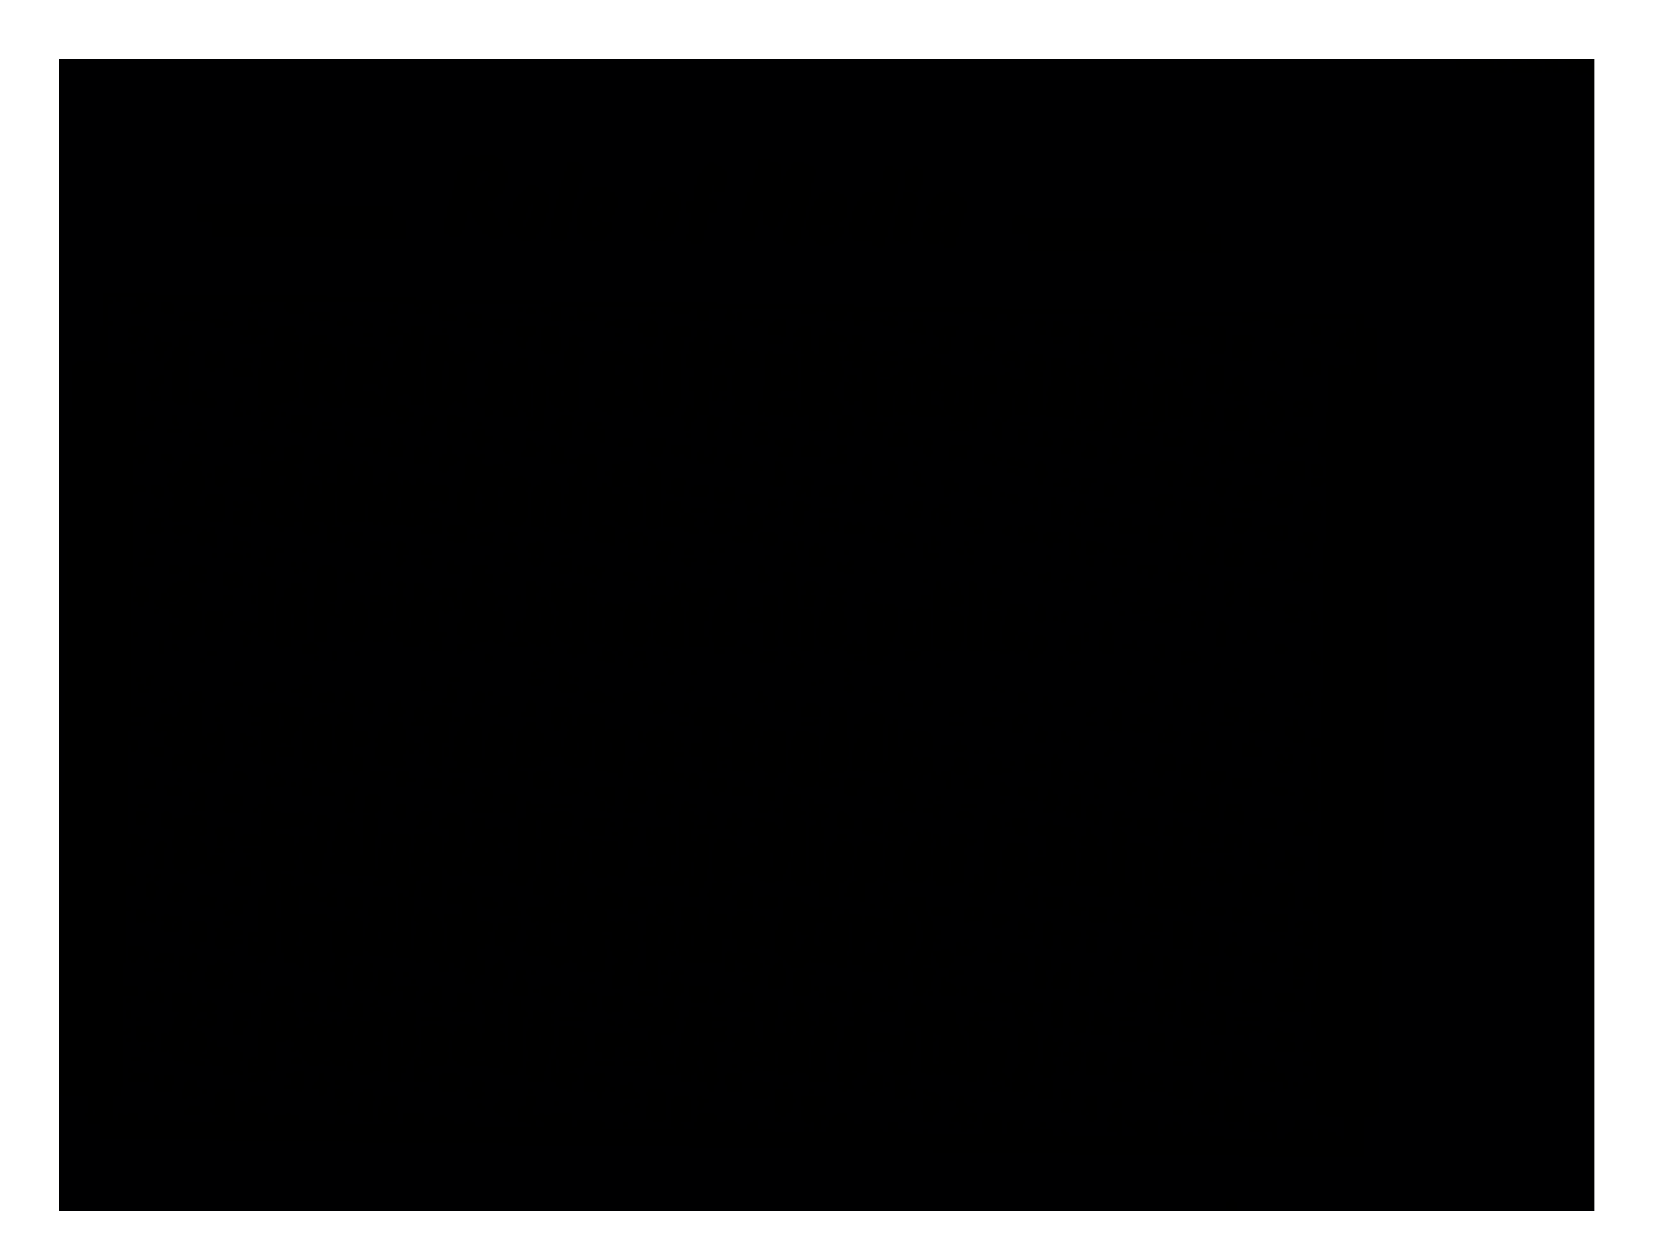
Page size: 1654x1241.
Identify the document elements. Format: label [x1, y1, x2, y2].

picture [59, 59, 1595, 1211]
